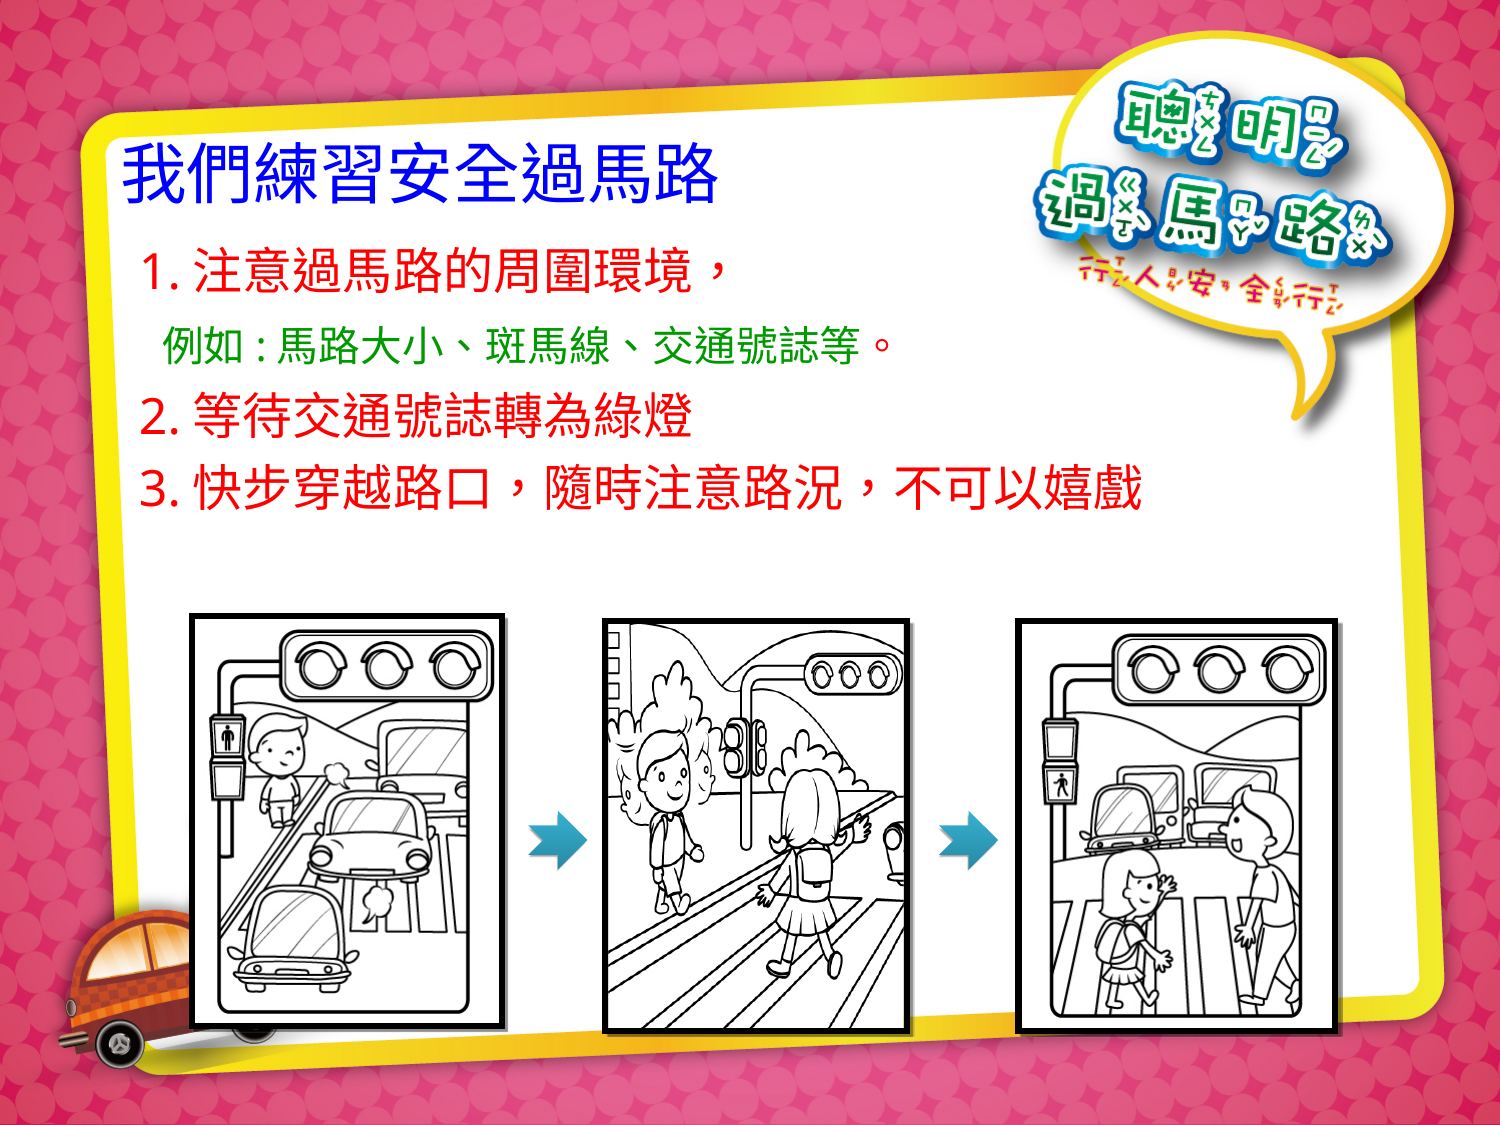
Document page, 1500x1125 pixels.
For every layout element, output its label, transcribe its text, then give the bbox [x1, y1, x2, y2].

picture [608, 623, 904, 1028]
picture [194, 619, 499, 1024]
list 1.注意過馬路的周圍環境， 例如:馬路大小、斑馬線、交通號誌等。 2.等待交通號誌轉為綠燈 3.快步穿越路口，隨時注意路況，不可以嬉戲 [123, 231, 1500, 982]
picture [1021, 623, 1332, 1028]
text_box [528, 810, 588, 870]
title 我們練習安全過馬路 [104, 78, 1455, 266]
text_box [938, 810, 999, 870]
